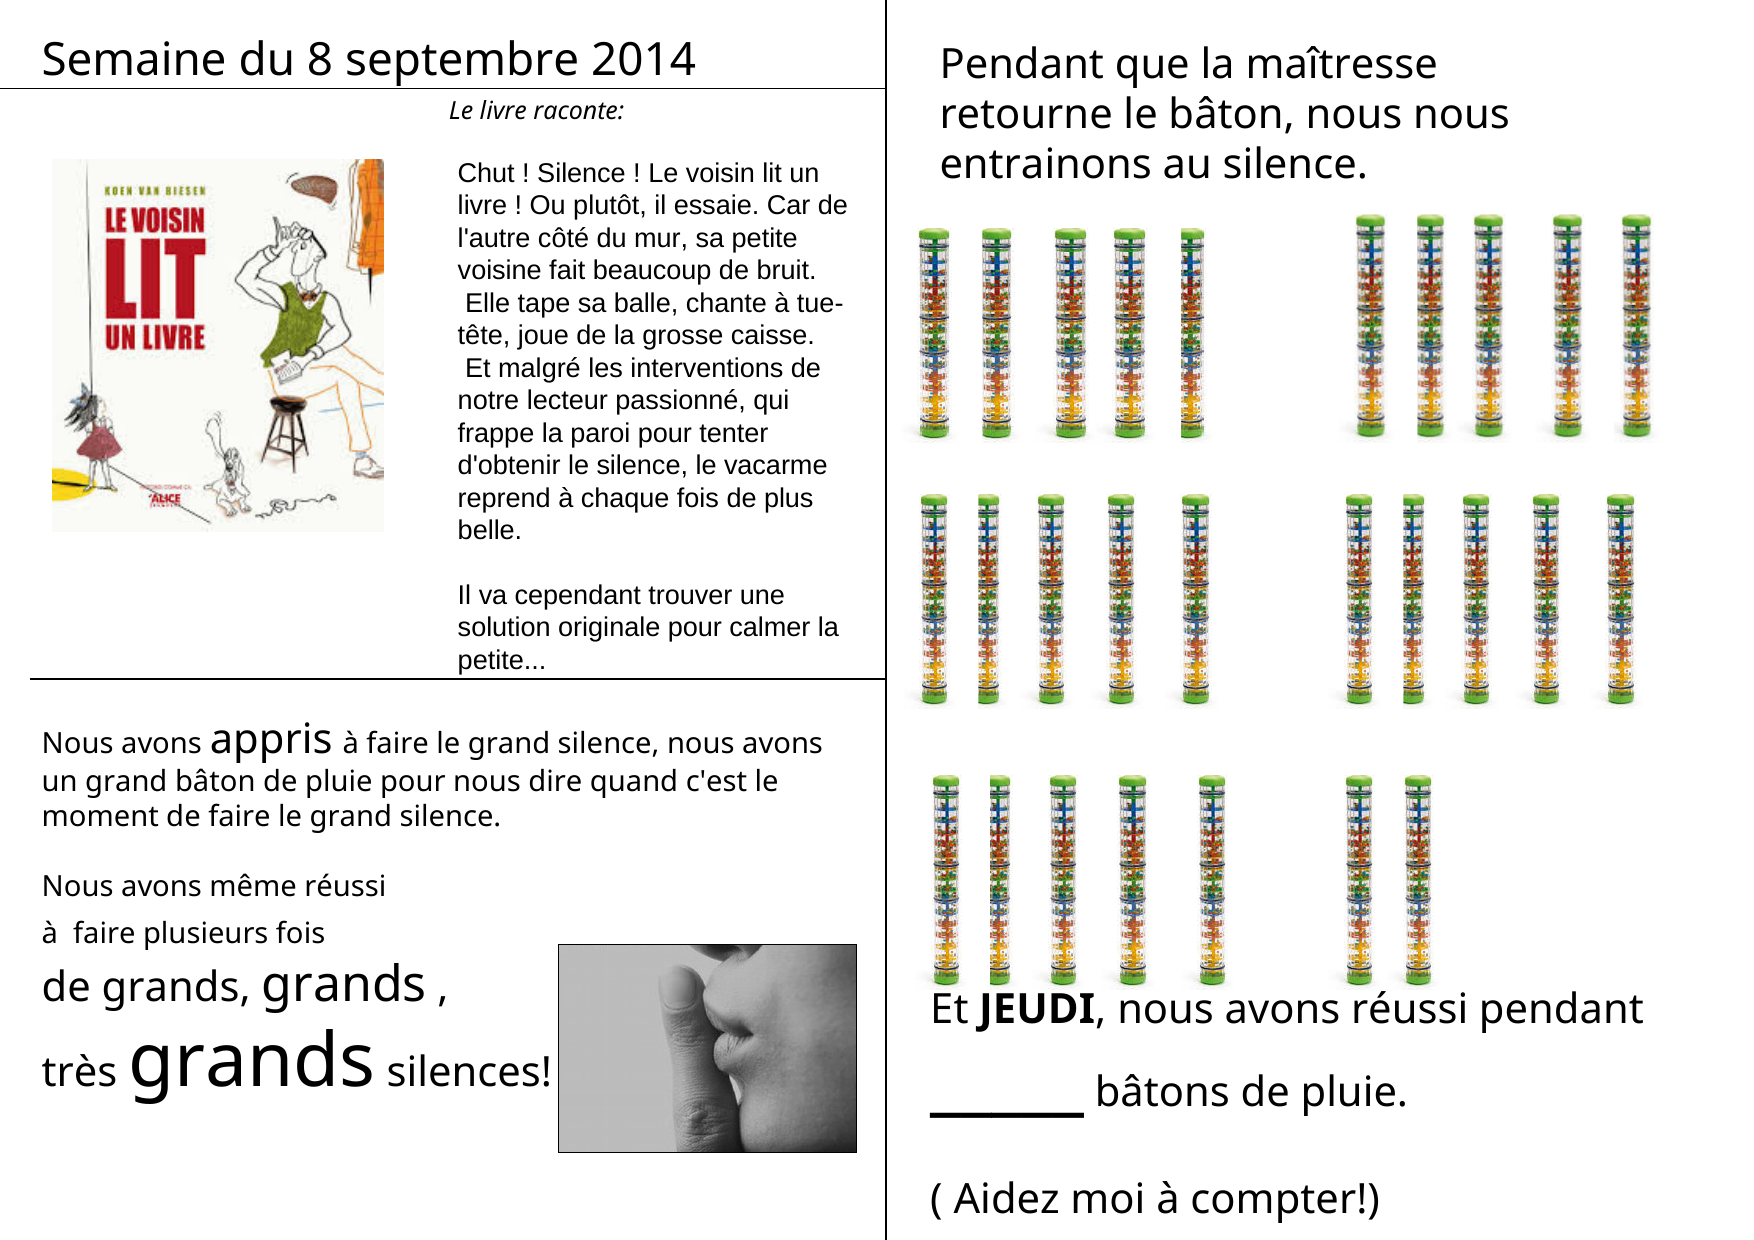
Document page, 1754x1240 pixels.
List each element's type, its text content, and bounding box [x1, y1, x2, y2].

text_box Chut ! Silence ! Le voisin lit un livre ! Ou plutôt, il essaie. Car de l'autre côté du mur, sa petite voisine fait beaucoup de bruit. Elle tape sa balle, chante à tue-tête, joue de la grosse caisse. Et malgré les interventions de notre lecteur passionné, qui frappe la paroi pour tenter d'obtenir le silence, le vacarme reprend à chaque fois de plus belle. Il va cependant trouver une solution originale pour calmer la petite... [442, 147, 886, 683]
picture [1328, 767, 1463, 991]
picture [1181, 767, 1256, 991]
picture [901, 220, 1238, 443]
picture [1328, 486, 1665, 709]
text_box Semaine du 8 septembre 2014 [35, 89, 442, 95]
picture [903, 486, 1240, 709]
text_box Nous avons appris à faire le grand silence, nous avons un grand bâton de pluie pour nous dire quand c'est le moment de faire le grand silence. Nous avons même réussi à faire plusieurs fois de grands, grands , très grands silences! [26, 704, 854, 1240]
picture [52, 159, 384, 532]
text_box Et JEUDI, nous avons réussi pendant _____ bâtons de pluie. ( Aidez moi à compter!) [915, 974, 1713, 1230]
picture [915, 767, 1177, 991]
picture [1338, 206, 1684, 443]
text_box Le livre raconte: [442, 88, 851, 147]
text_box Pendant que la maîtresse retourne le bâton, nous nous entrainons au silence. [924, 29, 1565, 195]
text_box Semaine du 8 septembre 2014 [35, 23, 851, 88]
